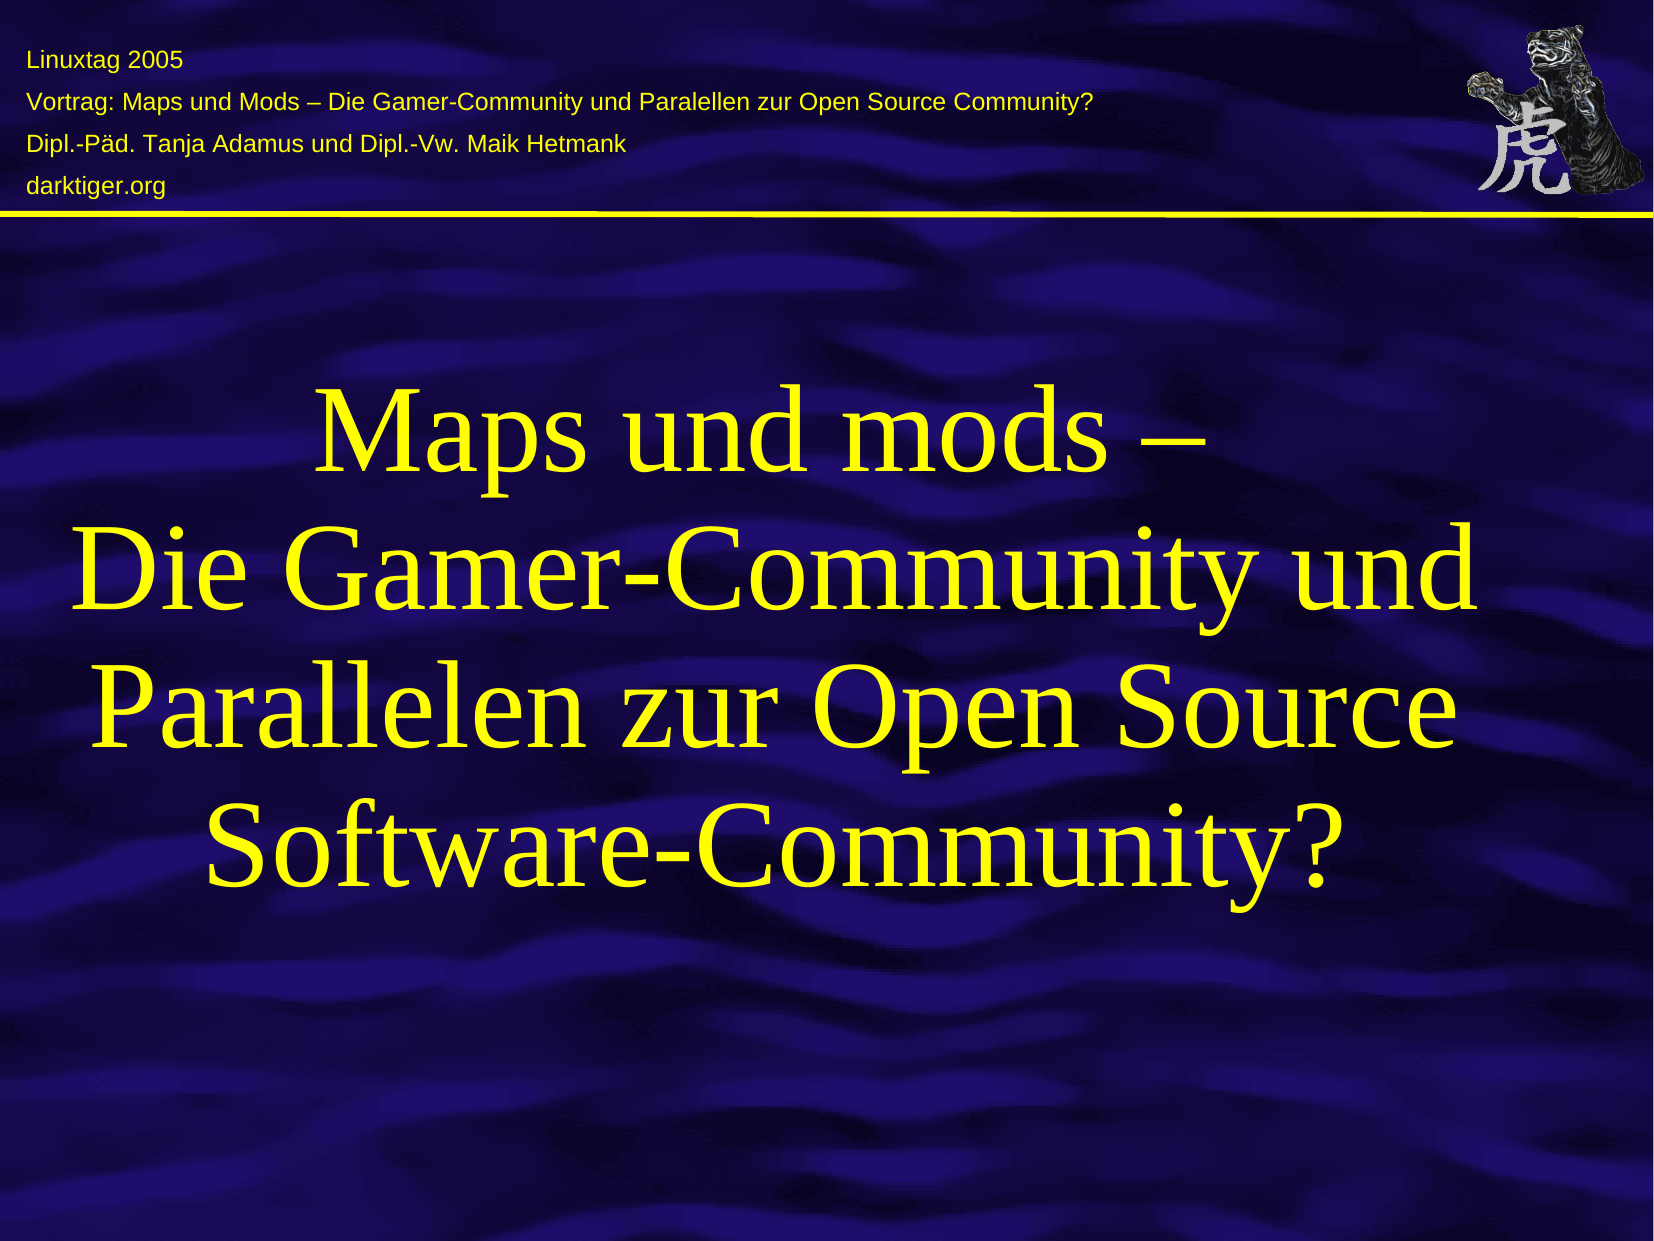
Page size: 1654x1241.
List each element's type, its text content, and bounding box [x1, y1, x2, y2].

picture [0, 0, 1654, 211]
text_box Maps und mods – Die Gamer-Community und Parallelen zur Open Source Software-Community? [69, 359, 1654, 985]
text_box Linuxtag 2005 Vortrag: Maps und Mods – Die Gamer-Community und Paralellen zur Open Source Community? Dipl.-Päd. Tanja Adamus und Dipl.-Vw. Maik Hetmank darktiger.org [26, 31, 1097, 186]
picture [0, 217, 1654, 1241]
